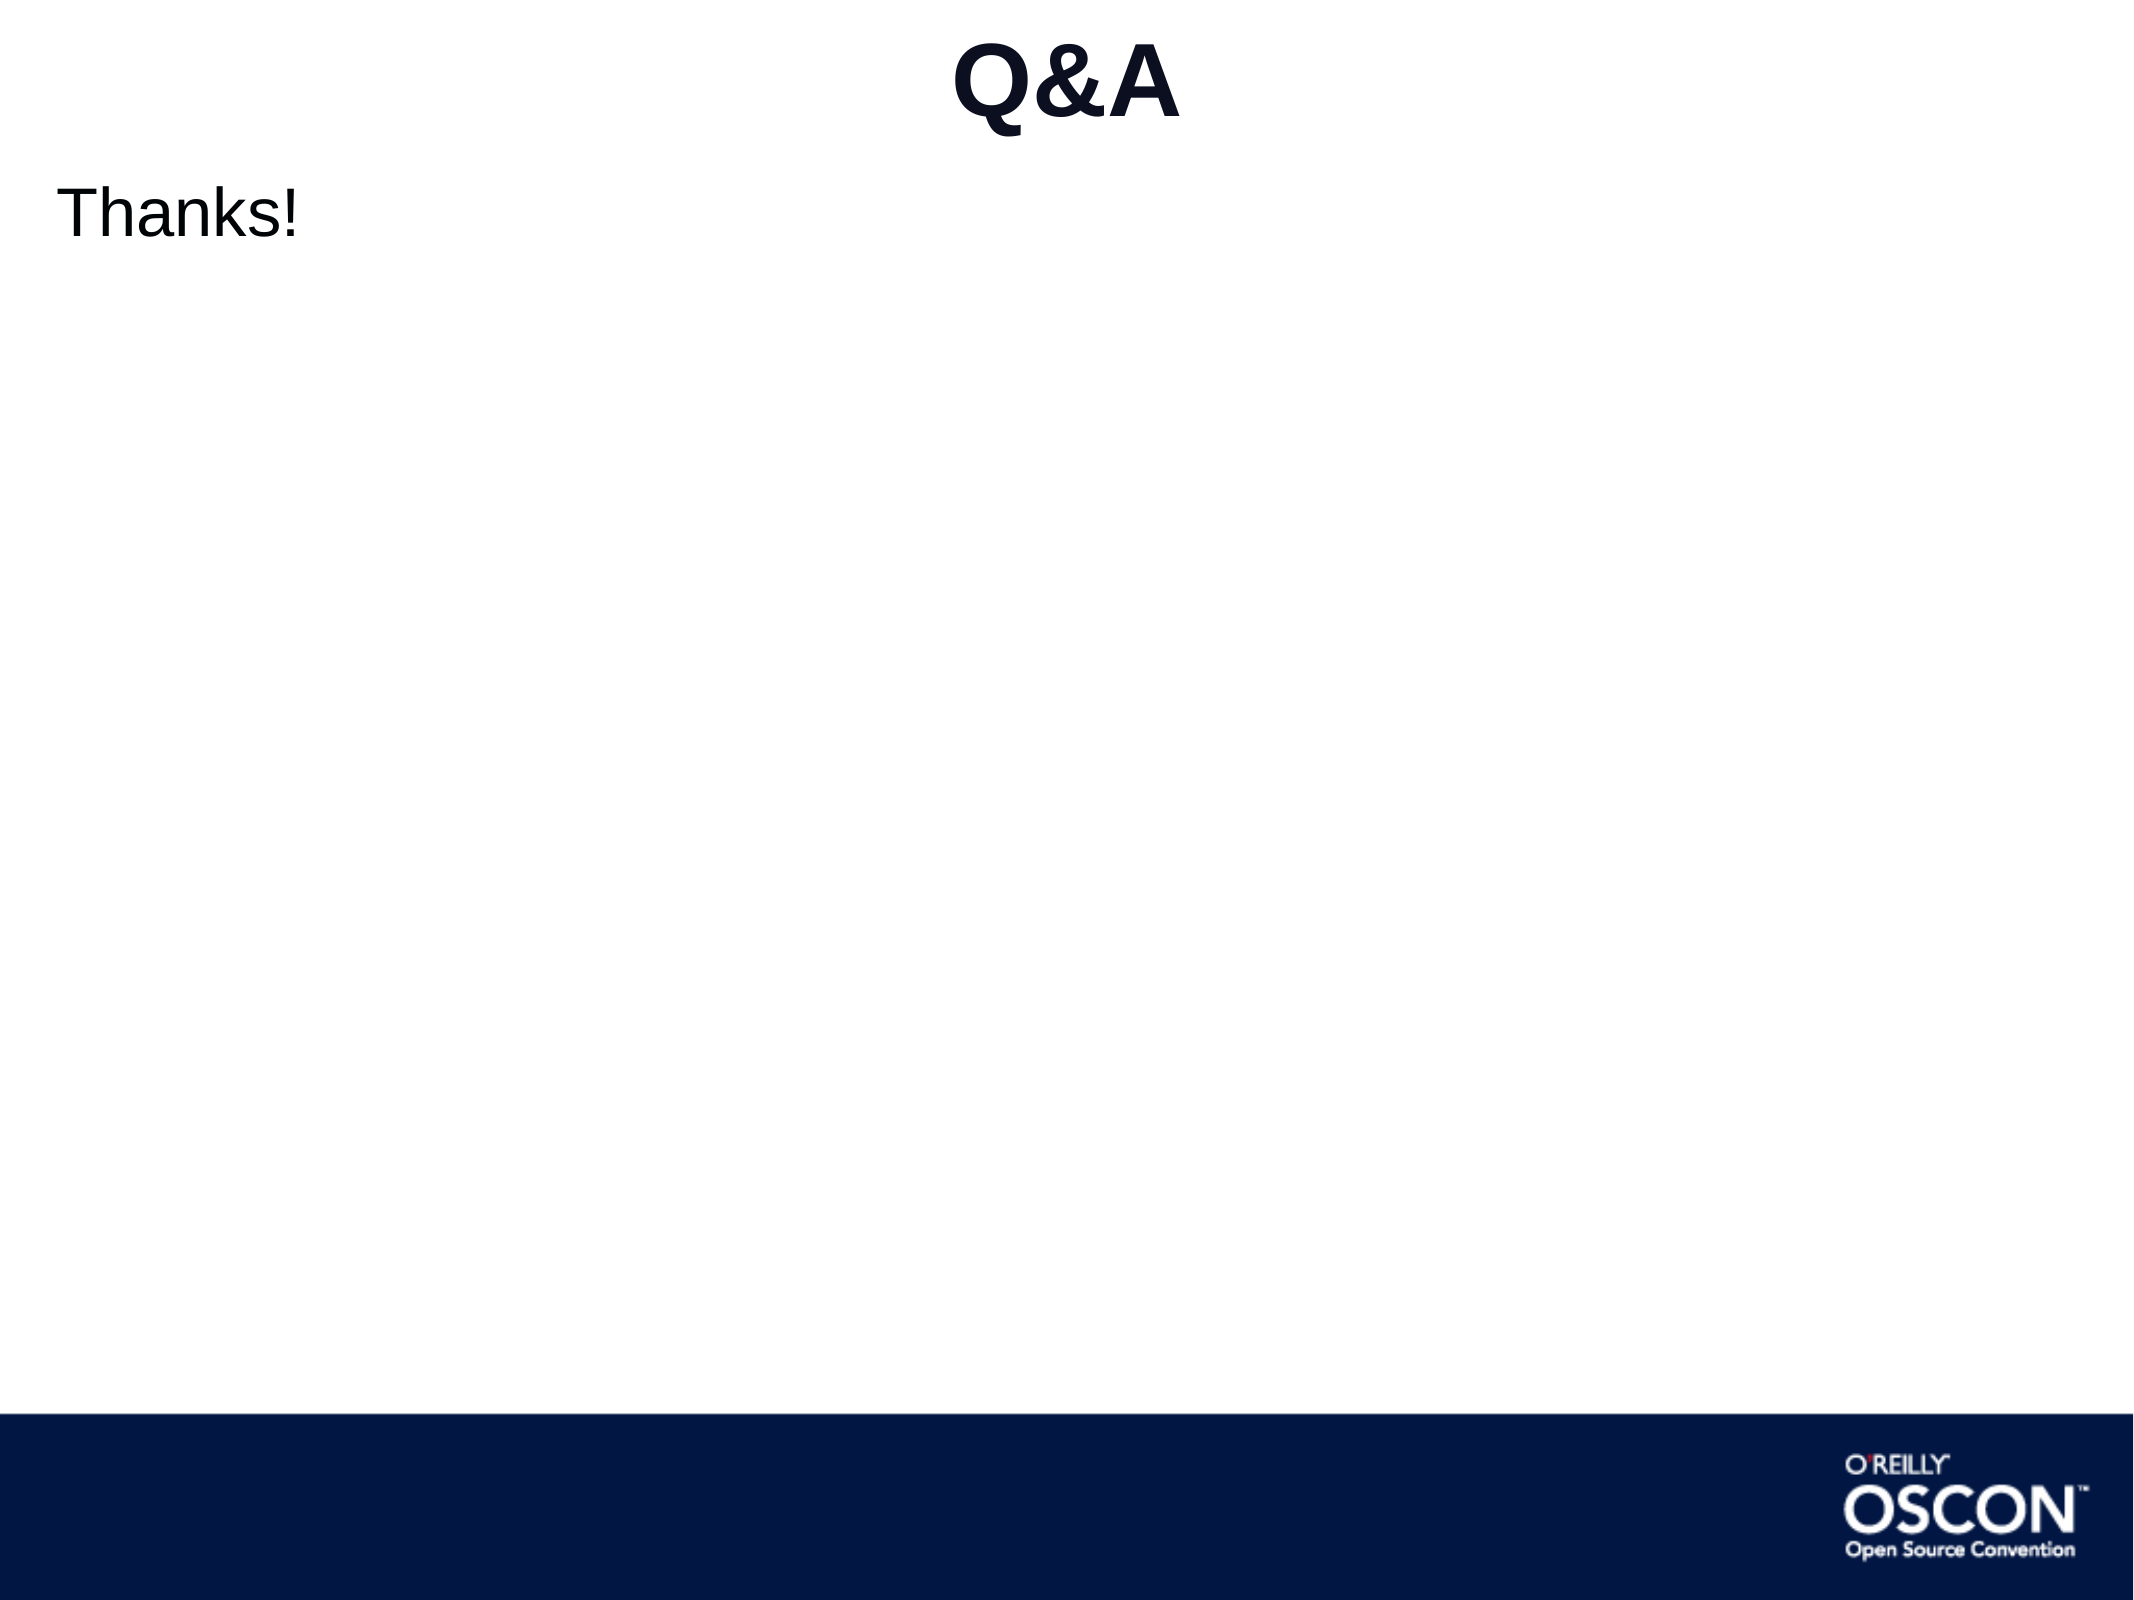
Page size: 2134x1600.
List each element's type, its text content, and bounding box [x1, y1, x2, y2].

list Thanks! [47, 168, 2100, 1419]
title Q&A [41, 0, 2094, 151]
picture [0, 0, 2134, 1600]
